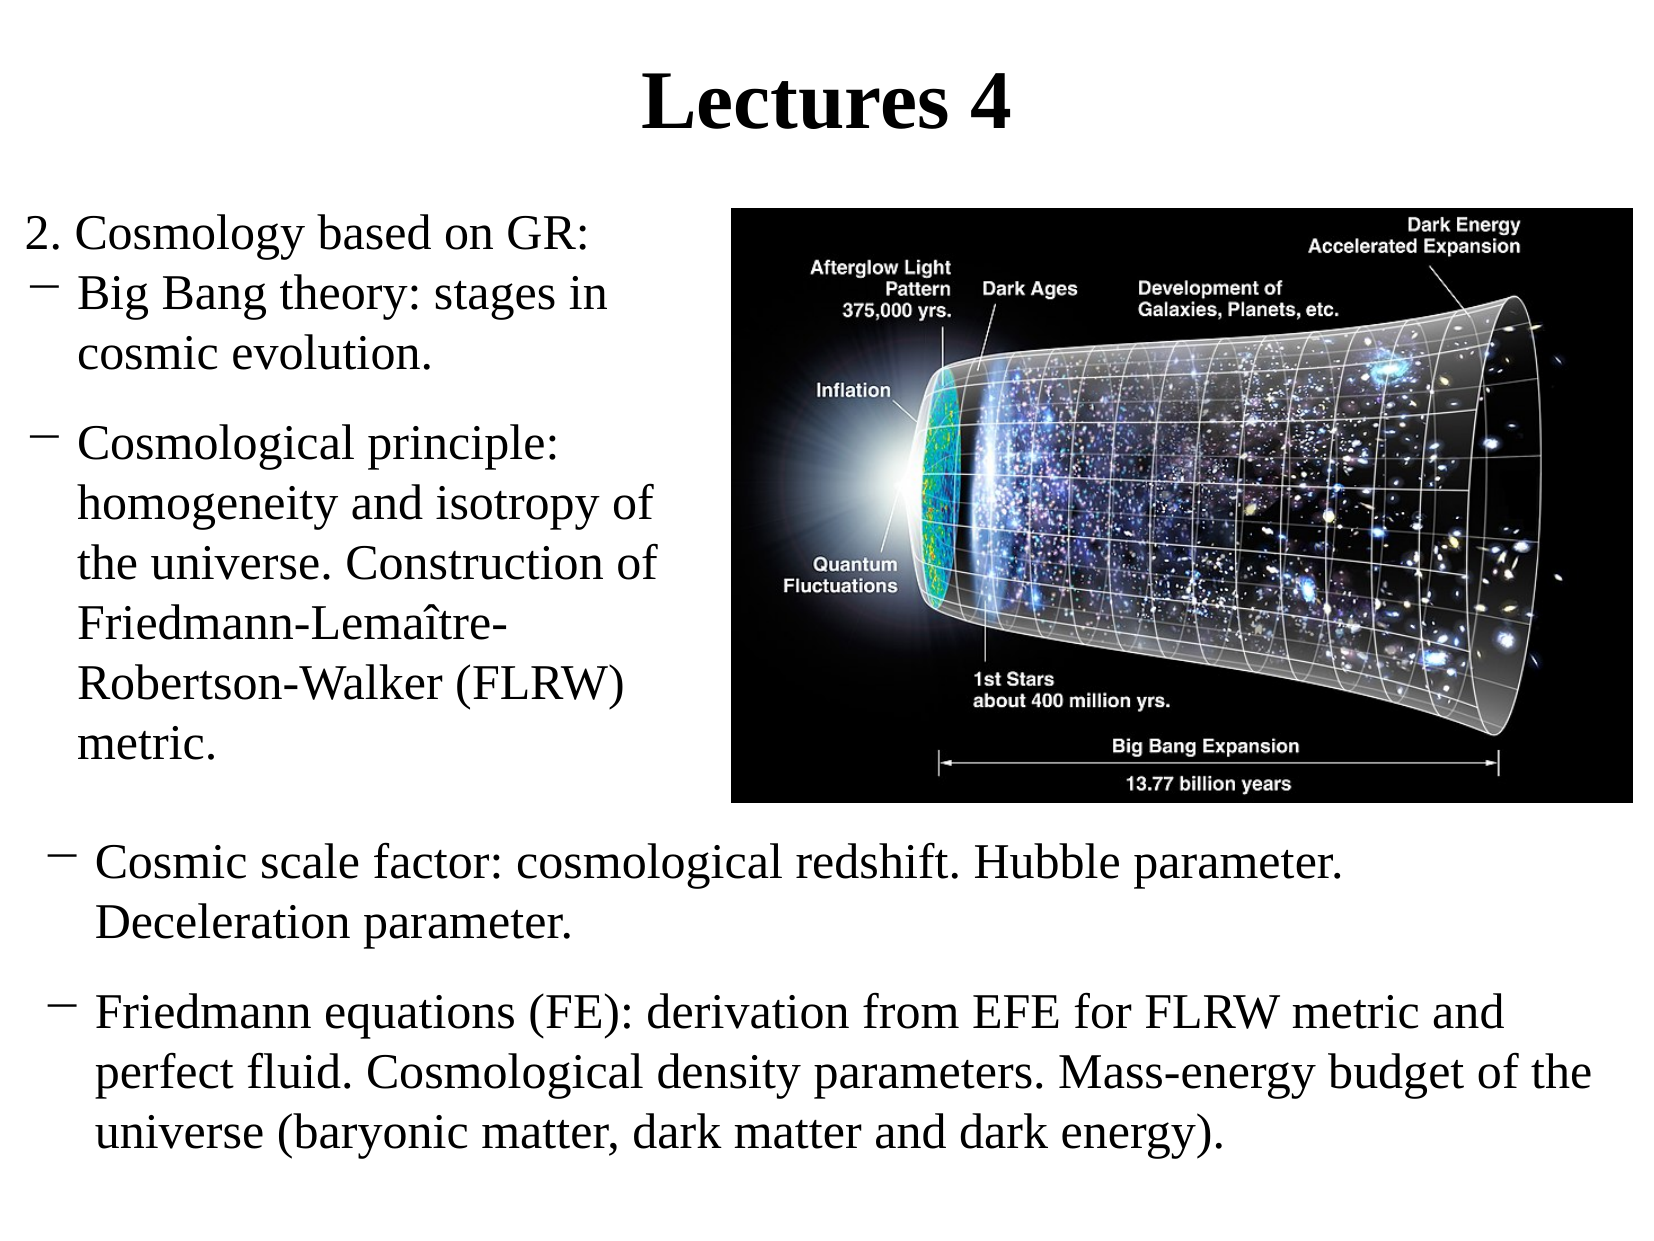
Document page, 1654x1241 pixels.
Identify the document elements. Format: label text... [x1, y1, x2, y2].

list Cosmic scale factor: cosmological redshift. Hubble parameter. Deceleration parameter. Friedmann equations (FE): derivation from EFE for FLRW metric and perfect fluid. Cosmological density parameters. Mass-energy budget of the universe (baryonic matter, dark matter and dark energy). [27, 821, 1624, 1185]
list 2. Cosmology based on GR: Big Bang theory: stages in cosmic evolution. Cosmological principle: homogeneity and isotropy of the universe. Construction of Friedmann-Lemaître-Robertson-Walker (FLRW) metric. [9, 191, 733, 796]
title Lectures 4 [82, 23, 1571, 167]
picture [731, 208, 1633, 803]
